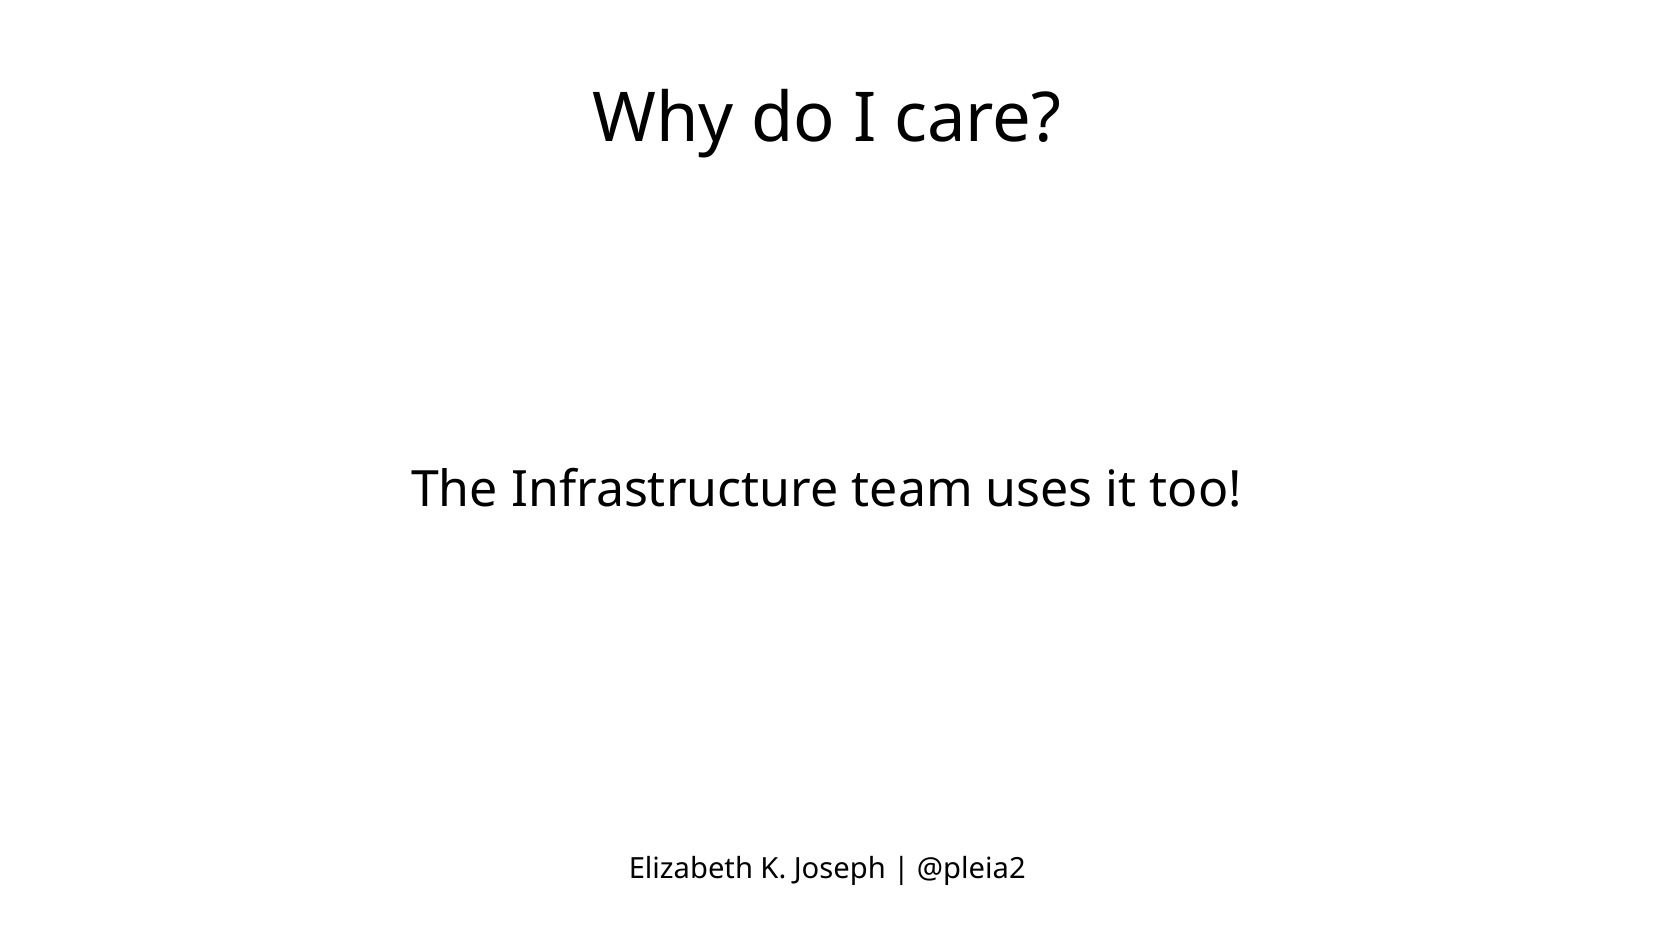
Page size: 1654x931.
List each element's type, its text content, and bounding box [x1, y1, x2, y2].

subtitle The Infrastructure team uses it too! [82, 217, 1571, 758]
title Why do I care? [82, 37, 1571, 193]
